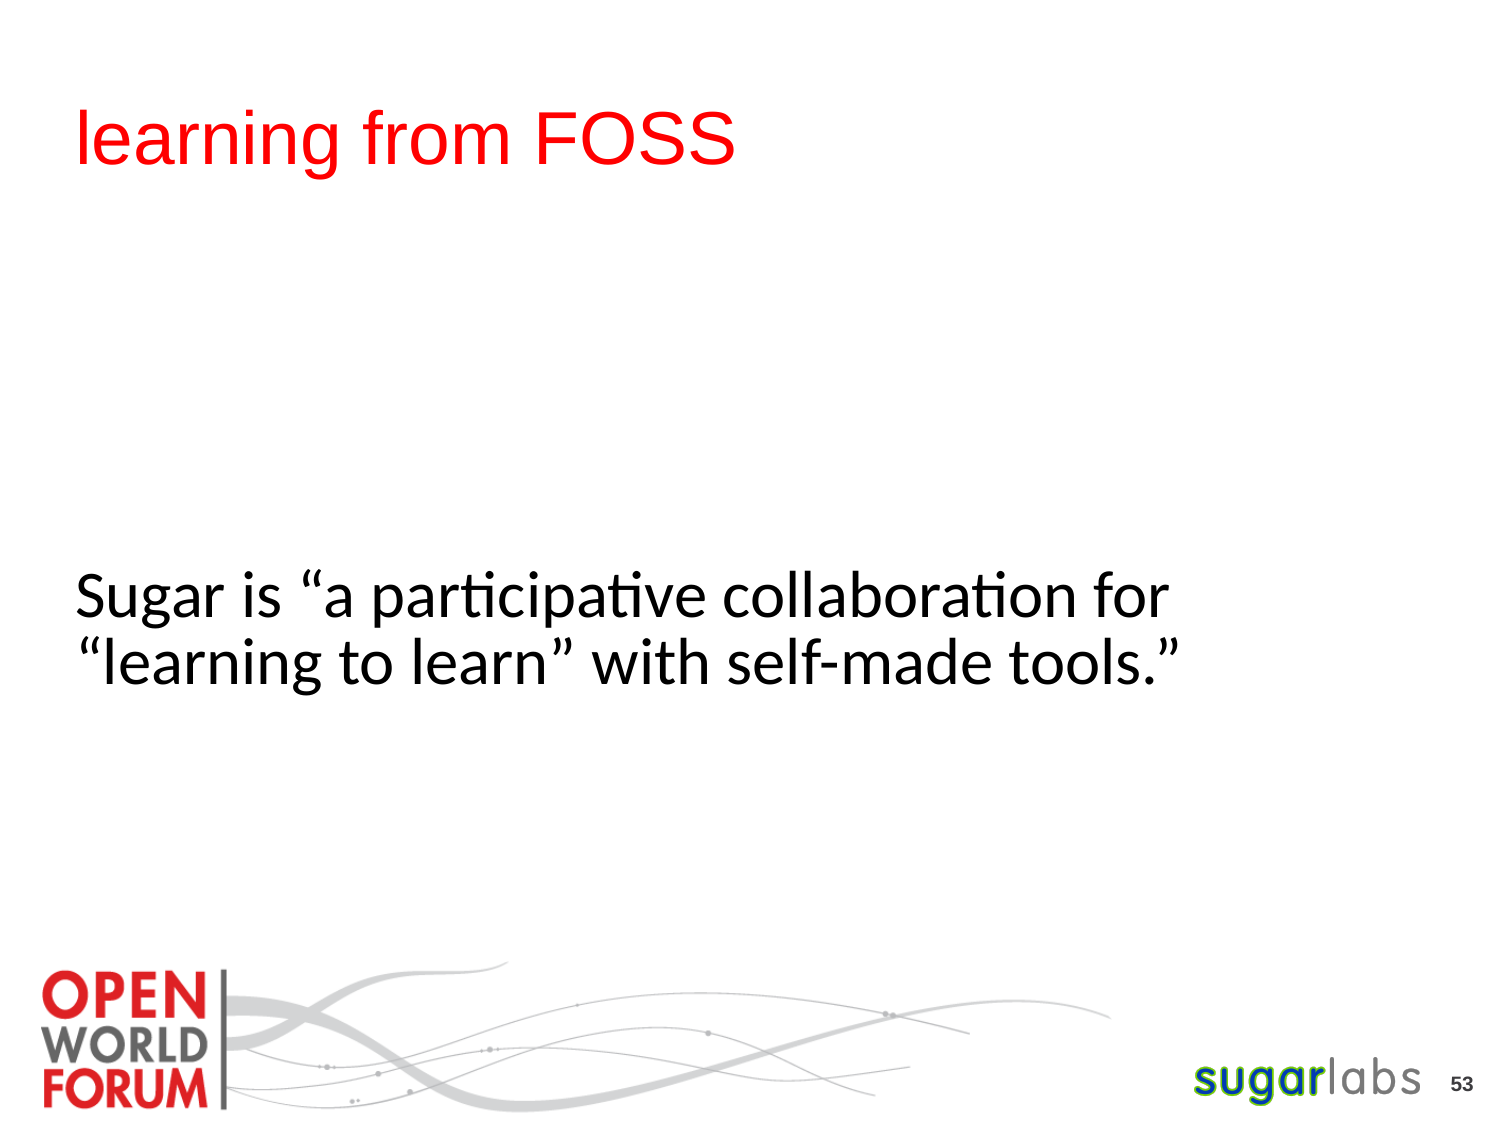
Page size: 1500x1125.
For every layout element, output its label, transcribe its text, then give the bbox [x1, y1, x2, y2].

picture [1194, 1057, 1420, 1106]
subtitle Sugar is “a participative collaboration for “learning to learn” with self-made tools.” [75, 263, 1425, 1006]
picture [41, 957, 1112, 1119]
title learning from FOSS [75, 52, 1425, 226]
